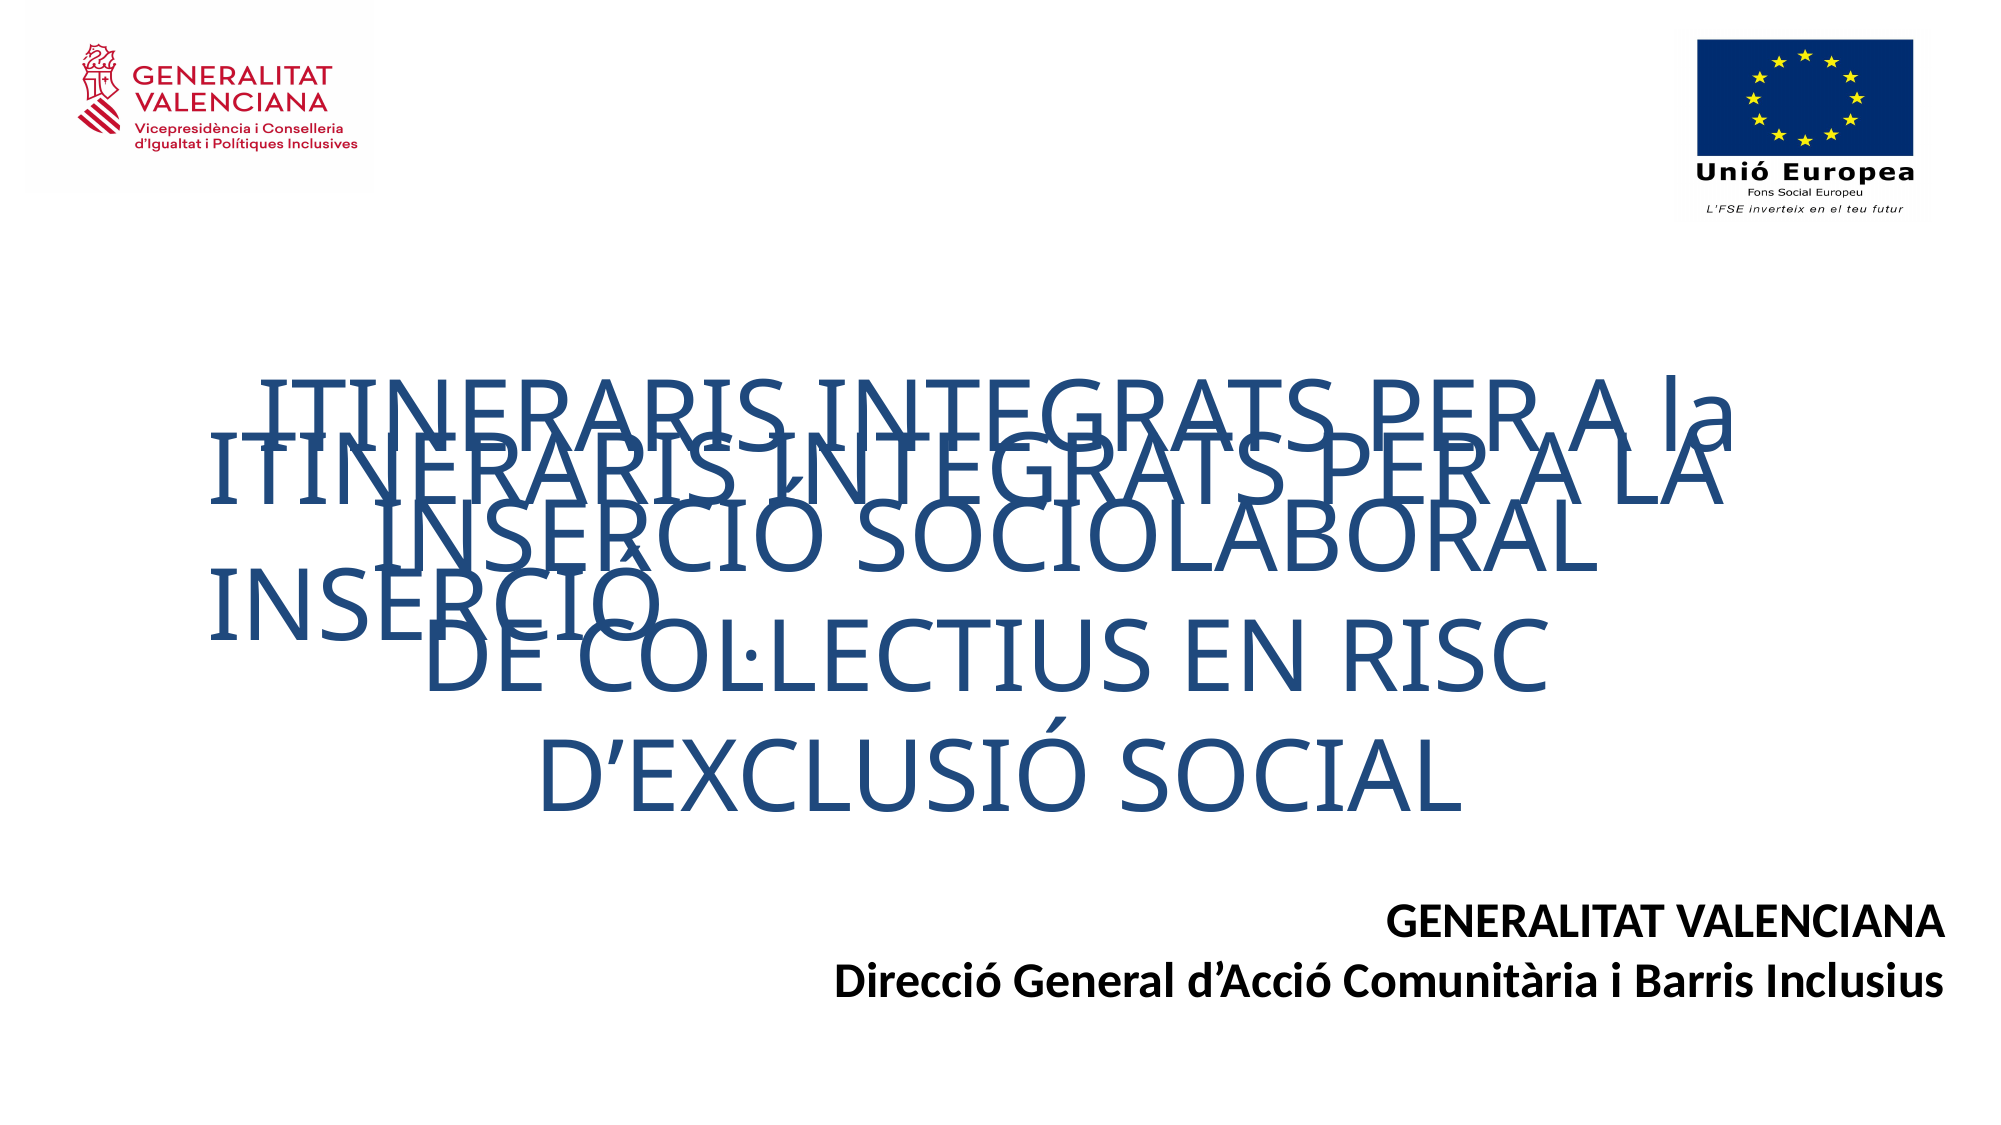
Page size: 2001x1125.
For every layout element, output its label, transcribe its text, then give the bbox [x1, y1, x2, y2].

text_box GENERALITAT VALENCIANA Direcció General d’Acció Comunitària i Barris Inclusius [643, 880, 1961, 1016]
text_box ITINERARIS INTEGRATS PER A LA INSERCIÓ [192, 389, 1760, 605]
picture [25, 0, 374, 193]
picture [1674, 29, 1932, 222]
text_box ITINERARIS INTEGRATS PER A la INSERCIÓ SOCIOLABORAL DE COL·LECTIUS EN RISC D’EXCLUSIÓ SOCIAL [102, 302, 1897, 881]
